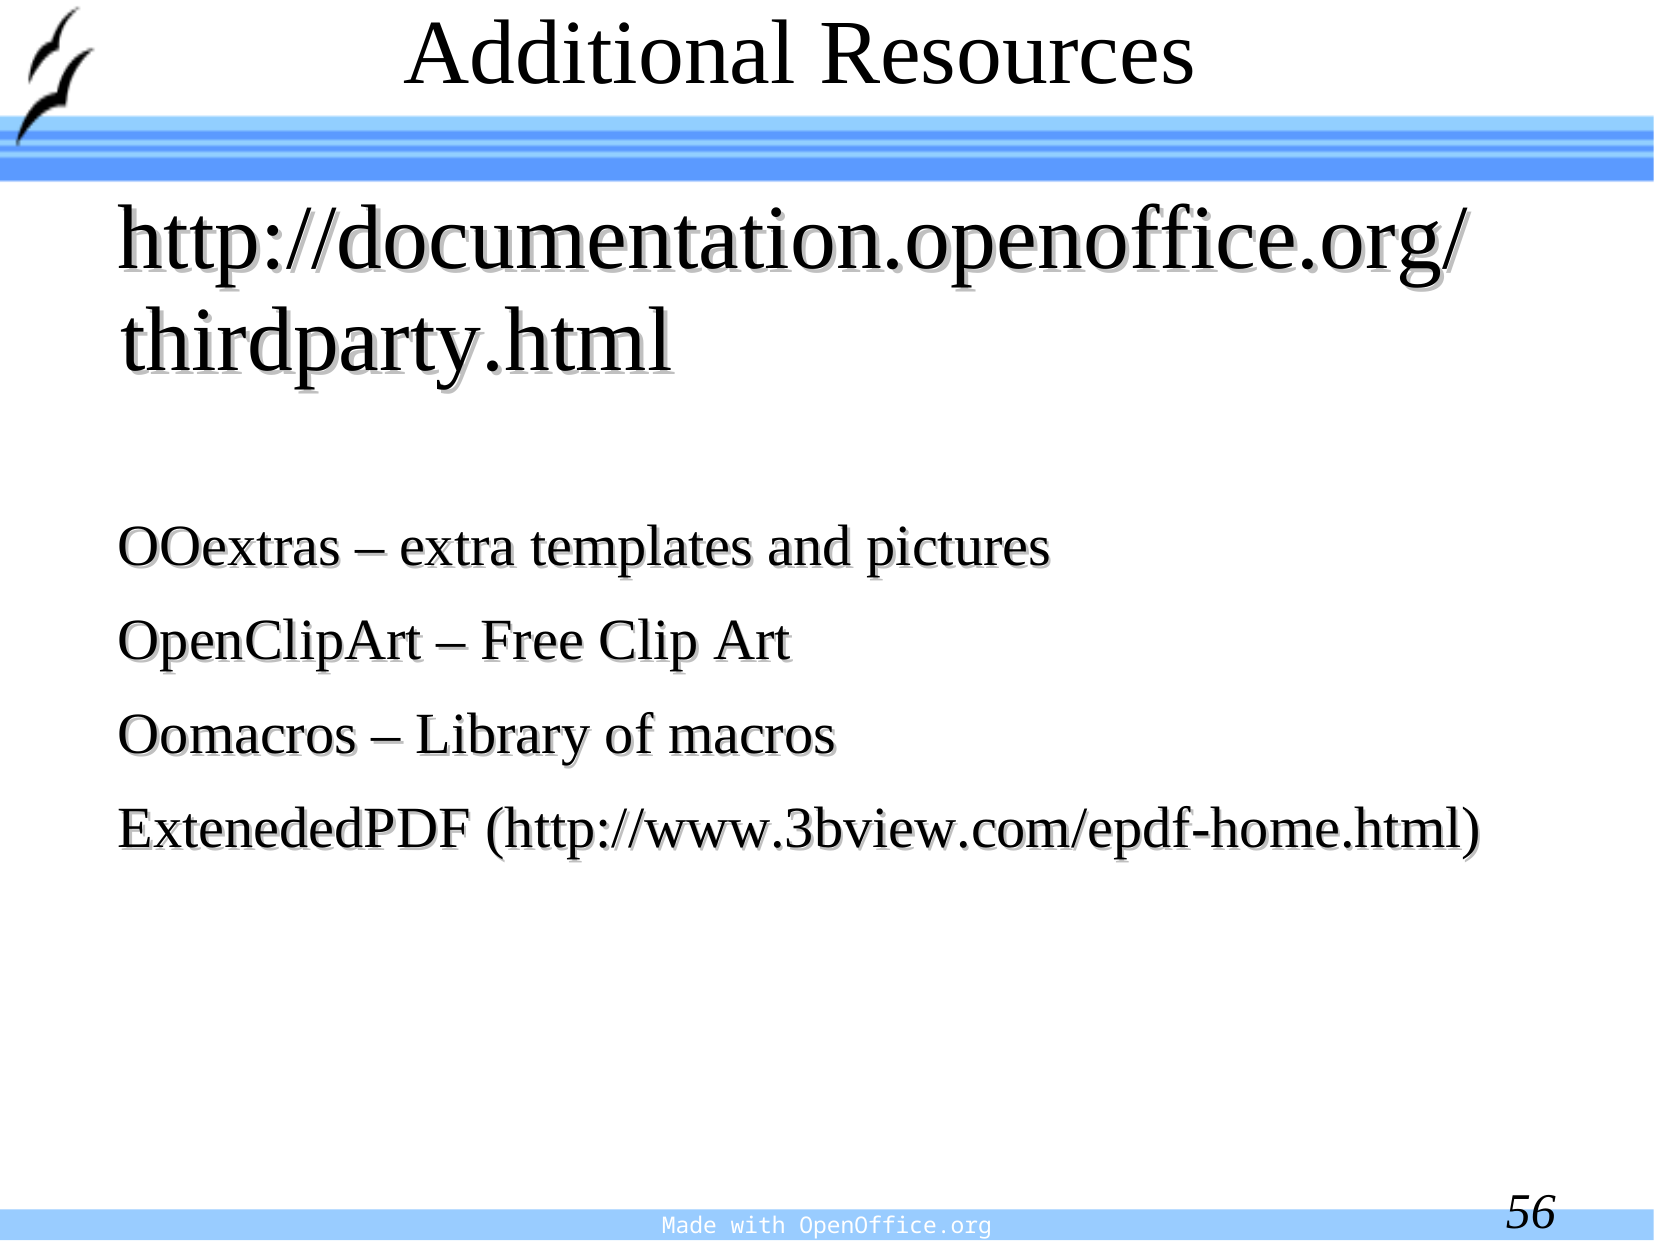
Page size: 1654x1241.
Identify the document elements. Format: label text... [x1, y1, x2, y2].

picture [0, 0, 1654, 188]
list http://documentation.openoffice.org/ thirdparty.html OOextras – extra templates and pictures OpenClipArt – Free Clip Art Oomacros – Library of macros ExtenededPDF (http://www.3bview.com/epdf-home.html) [117, 187, 1533, 1195]
title Additional Resources [94, 0, 1507, 107]
